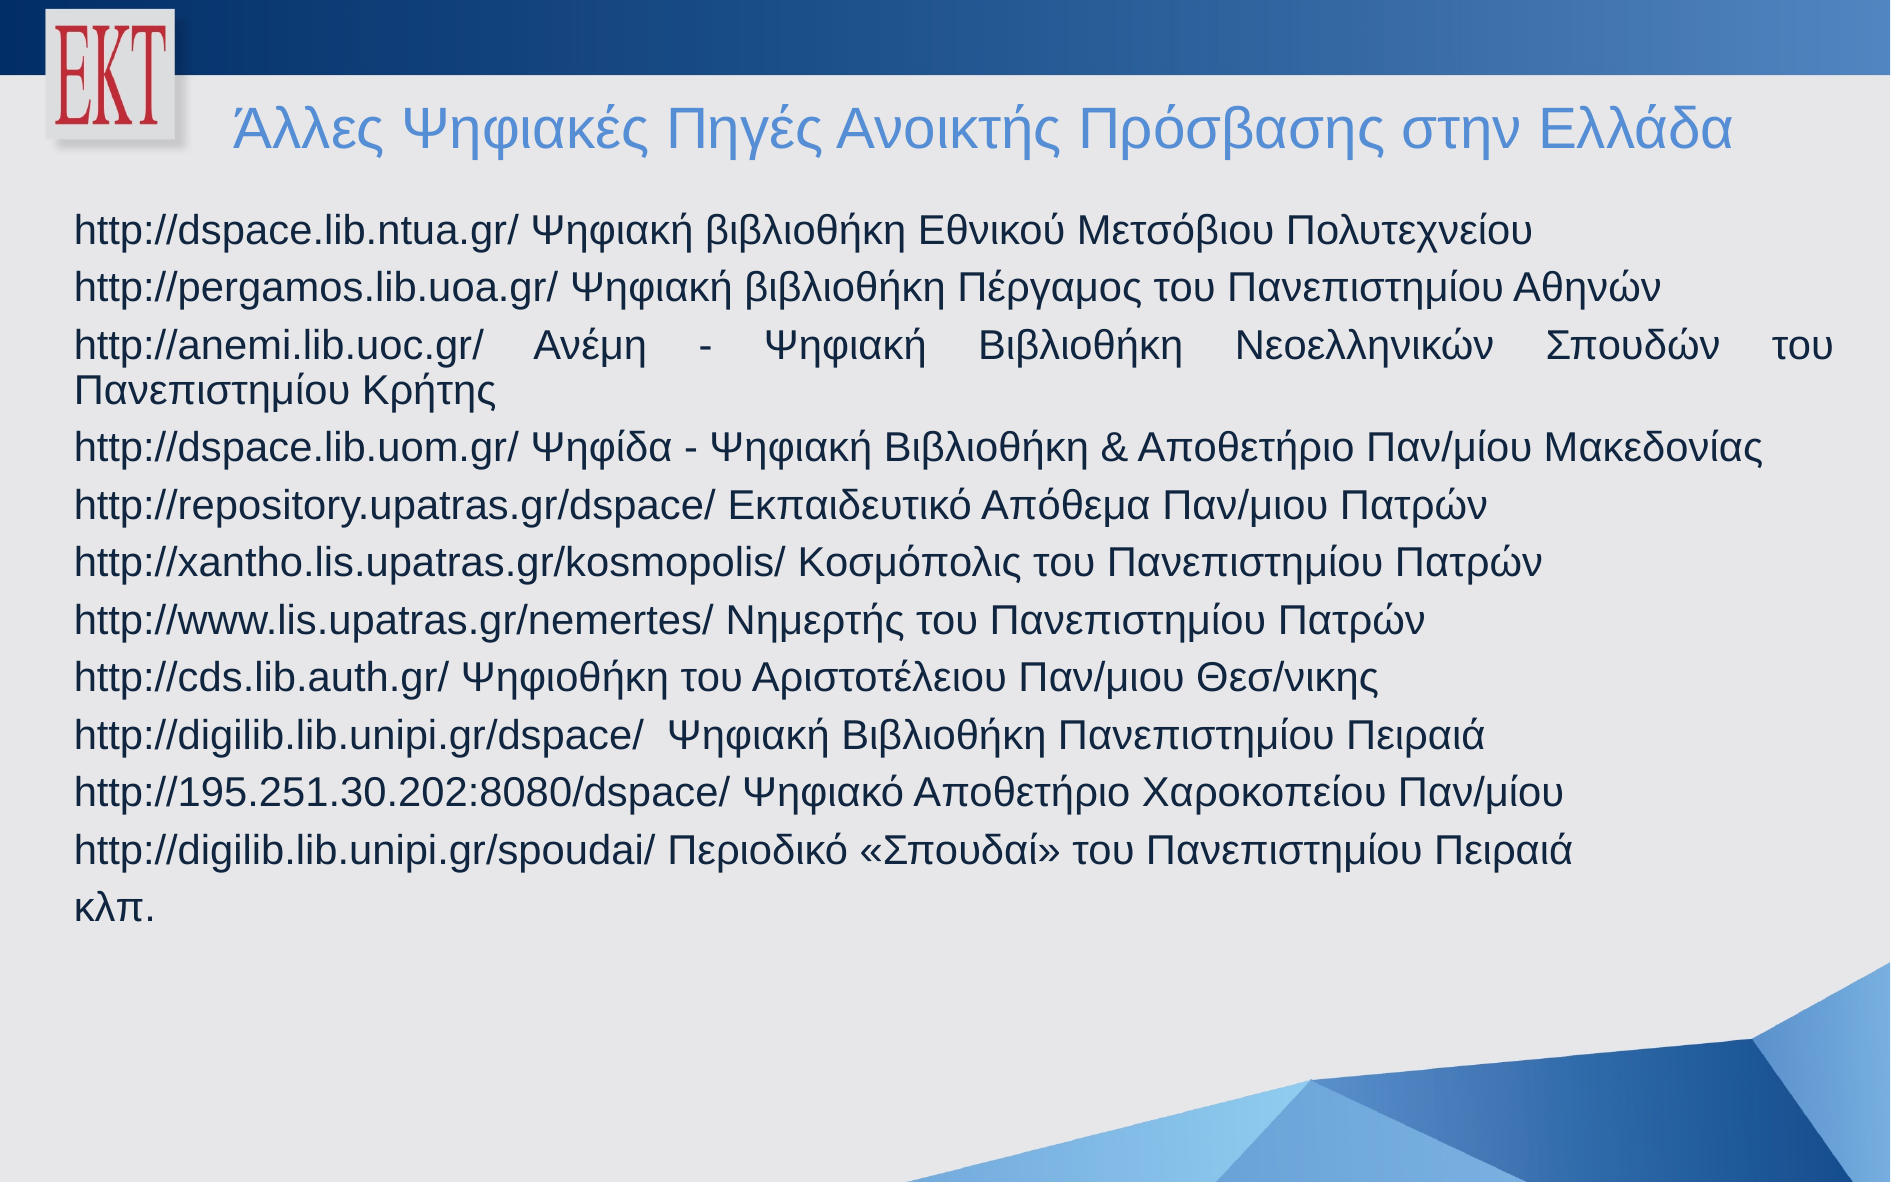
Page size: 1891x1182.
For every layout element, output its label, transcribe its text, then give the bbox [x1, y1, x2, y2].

text_box http://dspace.lib.ntua.gr/ Ψηφιακή βιβλιοθήκη Εθνικού Μετσόβιου Πολυτεχνείου http://pergamos.lib.uoa.gr/ Ψηφιακή βιβλιοθήκη Πέργαμος του Πανεπιστημίου Αθηνών http://anemi.lib.uoc.gr/ Ανέμη - Ψηφιακή Βιβλιοθήκη Νεοελληνικών Σπουδών του Πανεπιστημίου Κρήτης http://dspace.lib.uom.gr/ Ψηφίδα - Ψηφιακή Βιβλιοθήκη & Αποθετήριο Παν/μίου Μακεδονίας http://repository.upatras.gr/dspace/ Εκπαιδευτικό Απόθεμα Παν/μιου Πατρών http://xantho.lis.upatras.gr/kosmopolis/ Κοσμόπολις του Πανεπιστημίου Πατρών http://www.lis.upatras.gr/nemertes/ Νημερτής του Πανεπιστημίου Πατρών http://cds.lib.auth.gr/ Ψηφιοθήκη του Αριστοτέλειου Παν/μιου Θεσ/νικης http://digilib.lib.unipi.gr/dspace/ Ψηφιακή Βιβλιοθήκη Πανεπιστημίου Πειραιά http://195.251.30.202:8080/dspace/ Ψηφιακό Αποθετήριο Χαροκοπείου Παν/μίου http://digilib.lib.unipi.gr/spoudai/ Περιοδικό «Σπουδαί» του Πανεπιστημίου Πειραιά κλπ. [59, 200, 1849, 939]
text_box Άλλες Ψηφιακές Πηγές Ανοικτής Πρόσβασης στην Ελλάδα [218, 82, 1849, 168]
picture [0, 0, 1891, 1182]
